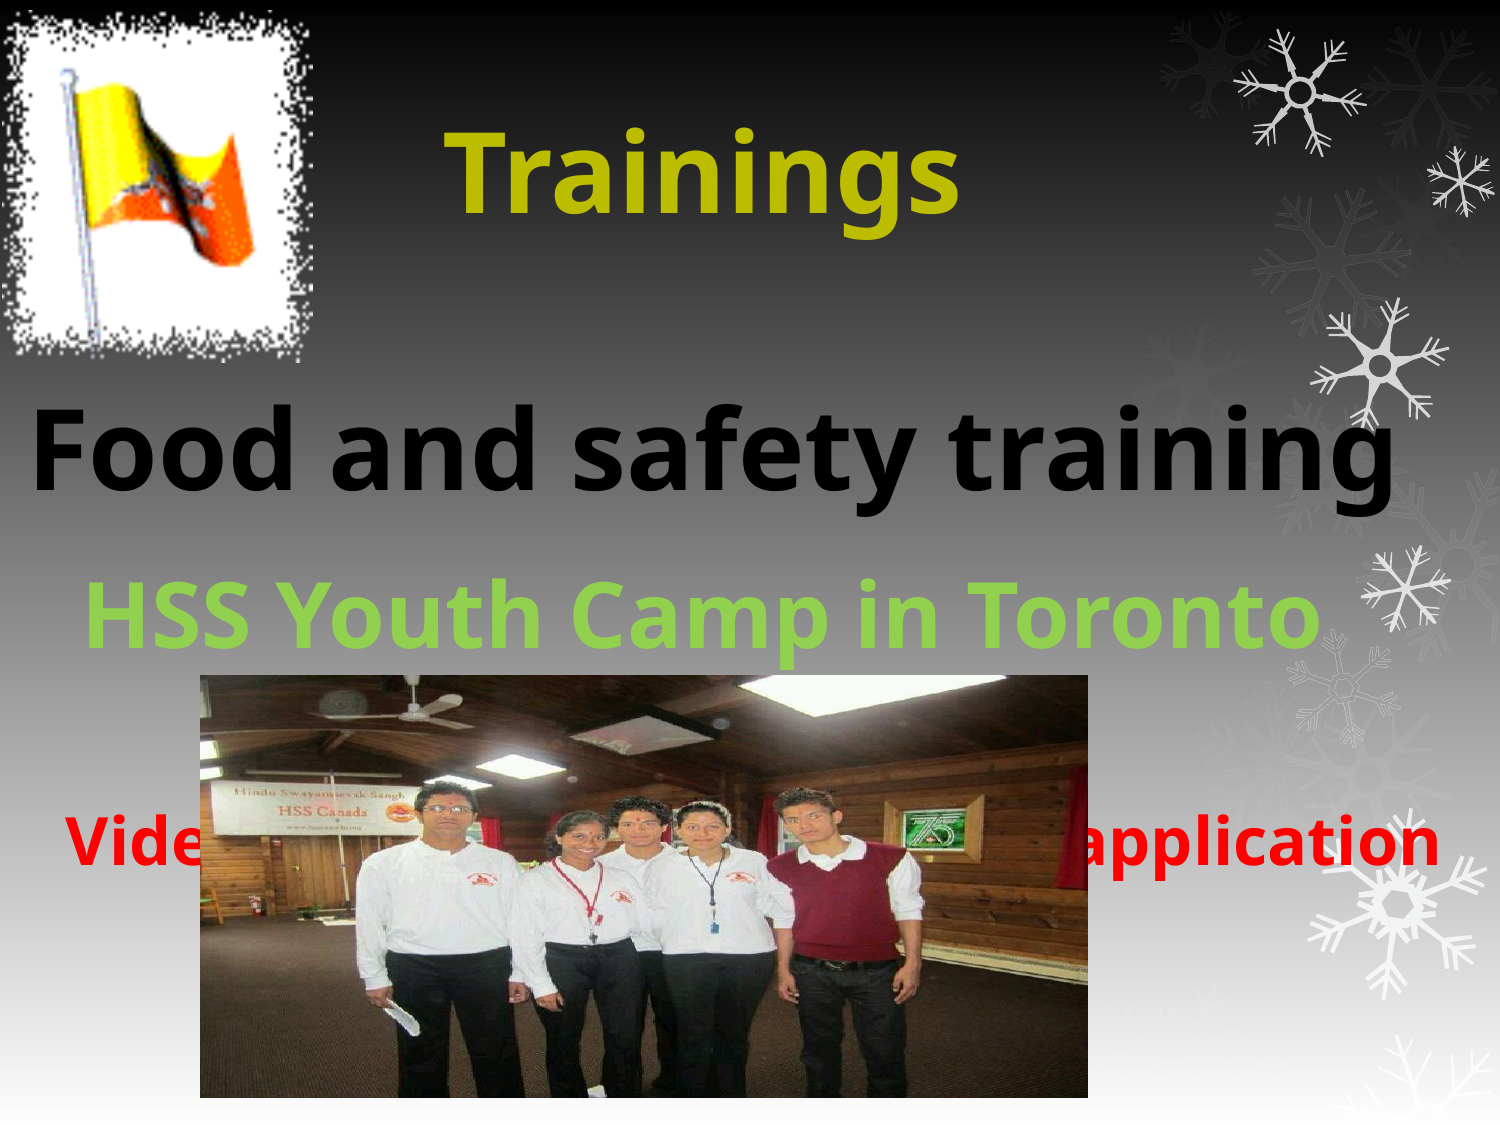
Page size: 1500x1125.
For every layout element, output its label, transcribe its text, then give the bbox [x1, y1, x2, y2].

text_box Video conference on AB grant application [1088, 791, 1459, 887]
text_box HSS Youth Camp in Toronto [65, 549, 1340, 675]
picture [2, 10, 313, 363]
picture [200, 675, 1088, 1098]
text_box Trainings [427, 93, 978, 244]
text_box Food and safety training [12, 370, 1446, 521]
text_box Video conference on AB grant application [50, 791, 200, 887]
